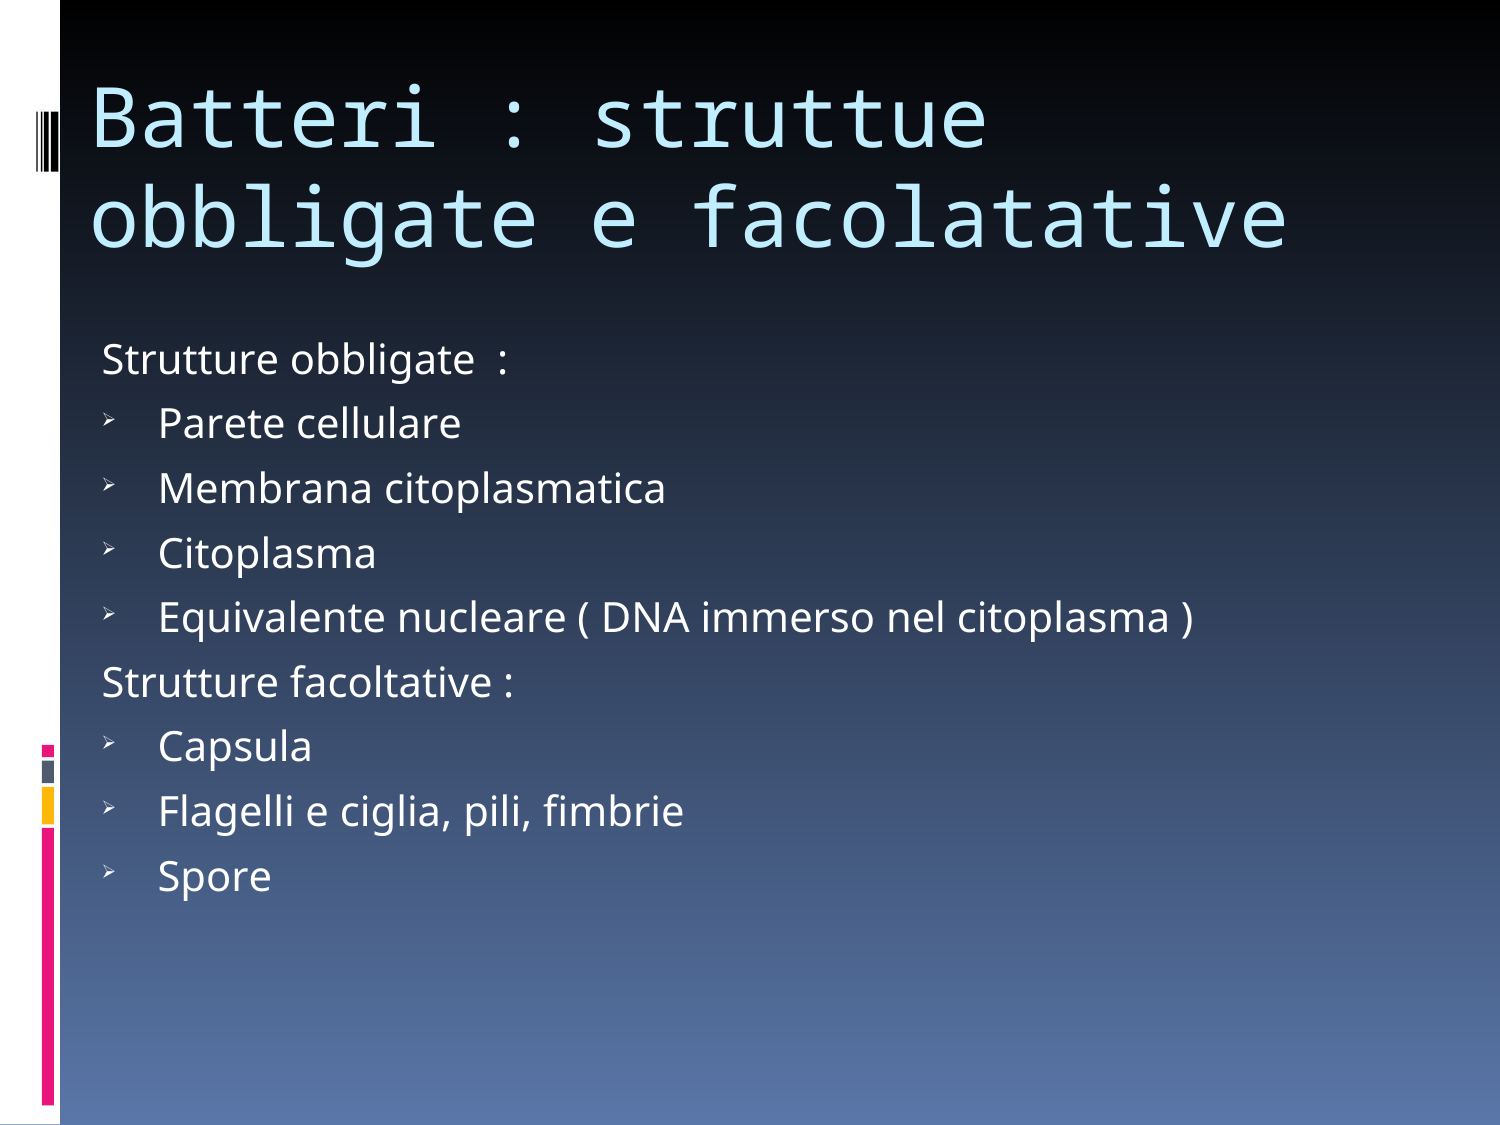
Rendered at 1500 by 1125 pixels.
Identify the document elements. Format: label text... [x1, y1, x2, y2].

list Strutture obbligate : Parete cellulare Membrana citoplasmatica Citoplasma Equivalente nucleare ( DNA immerso nel citoplasma ) Strutture facoltative : Capsula Flagelli e ciglia, pili, fimbrie Spore [75, 324, 1425, 1021]
title Batteri : struttue obbligate e facolatative [75, 56, 1425, 293]
